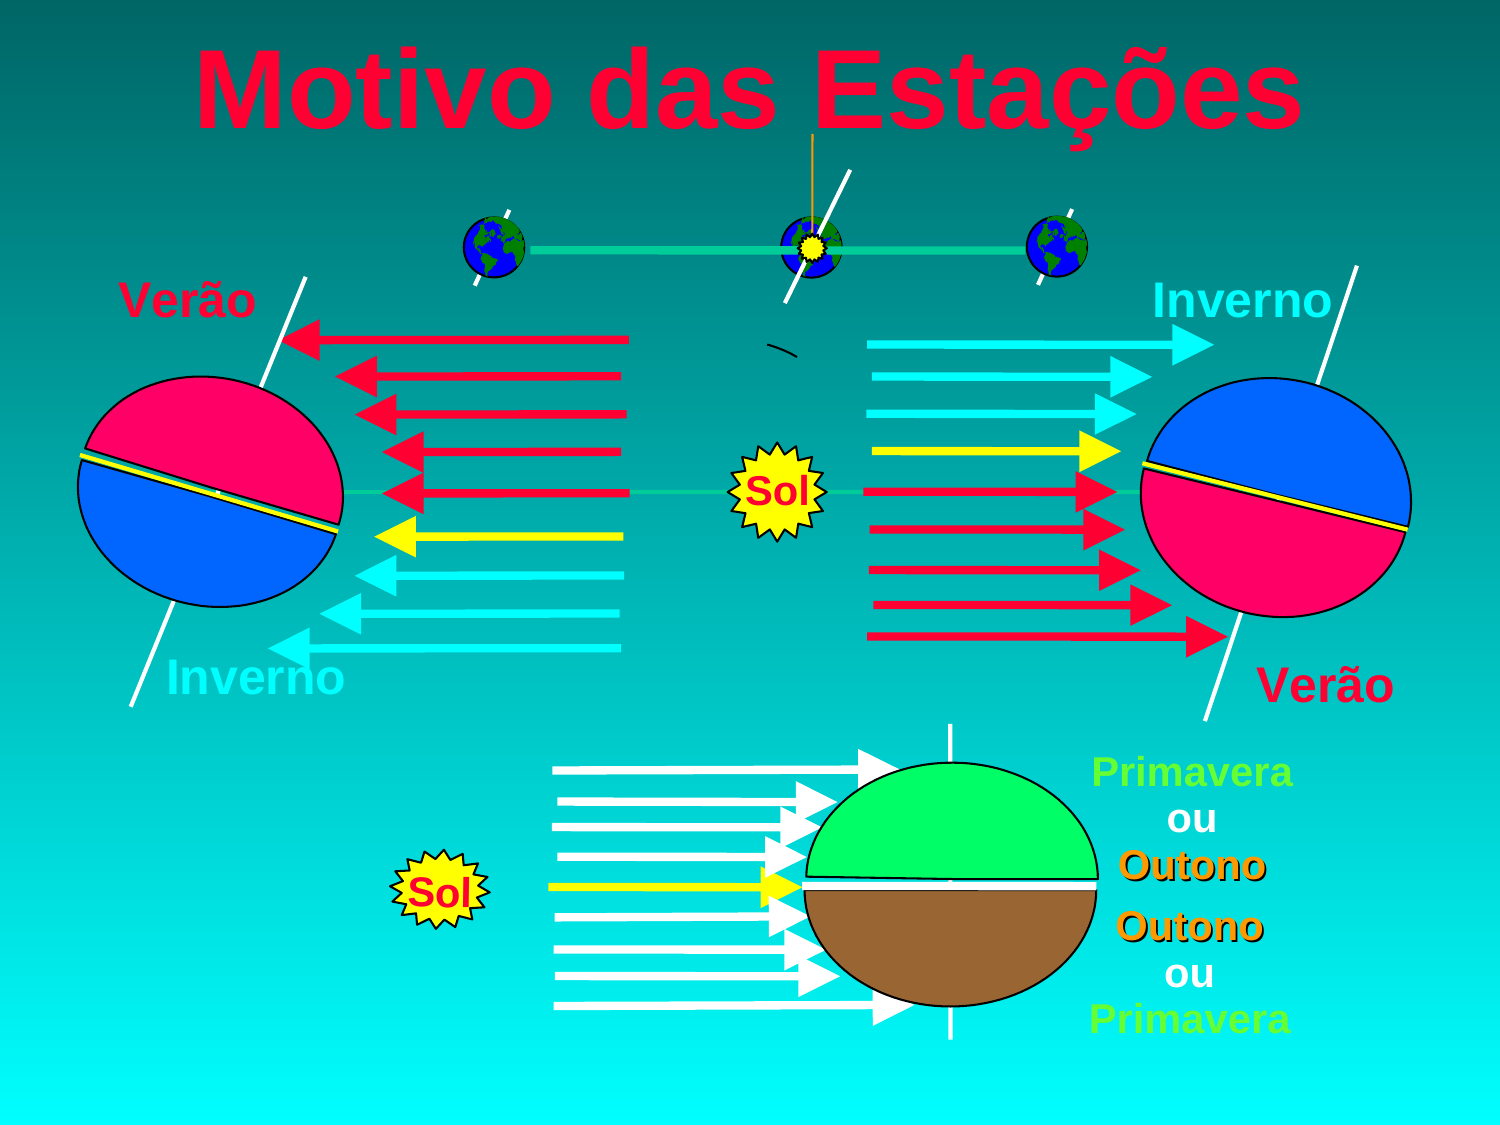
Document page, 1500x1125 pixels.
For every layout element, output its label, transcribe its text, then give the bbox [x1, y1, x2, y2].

text_box [1147, 378, 1412, 527]
text_box Motivo das Estações [0, 24, 1500, 161]
text_box [806, 762, 1098, 880]
text_box Inverno [1137, 267, 1349, 337]
text_box Sol [730, 462, 826, 523]
text_box Primavera ou Outono [1076, 742, 1309, 896]
text_box Verão [1241, 651, 1411, 721]
text_box [77, 460, 336, 607]
text_box [781, 216, 842, 278]
text_box [463, 216, 525, 278]
text_box [85, 376, 343, 525]
text_box [804, 891, 1097, 1007]
text_box [742, 442, 813, 462]
text_box Outono ou Primavera [1053, 897, 1326, 1051]
text_box [1026, 216, 1088, 277]
text_box [742, 523, 813, 542]
text_box [1140, 468, 1406, 618]
text_box Verão [103, 267, 273, 337]
text_box Inverno [150, 643, 362, 713]
text_box [407, 849, 464, 864]
text_box Sol [391, 863, 489, 925]
